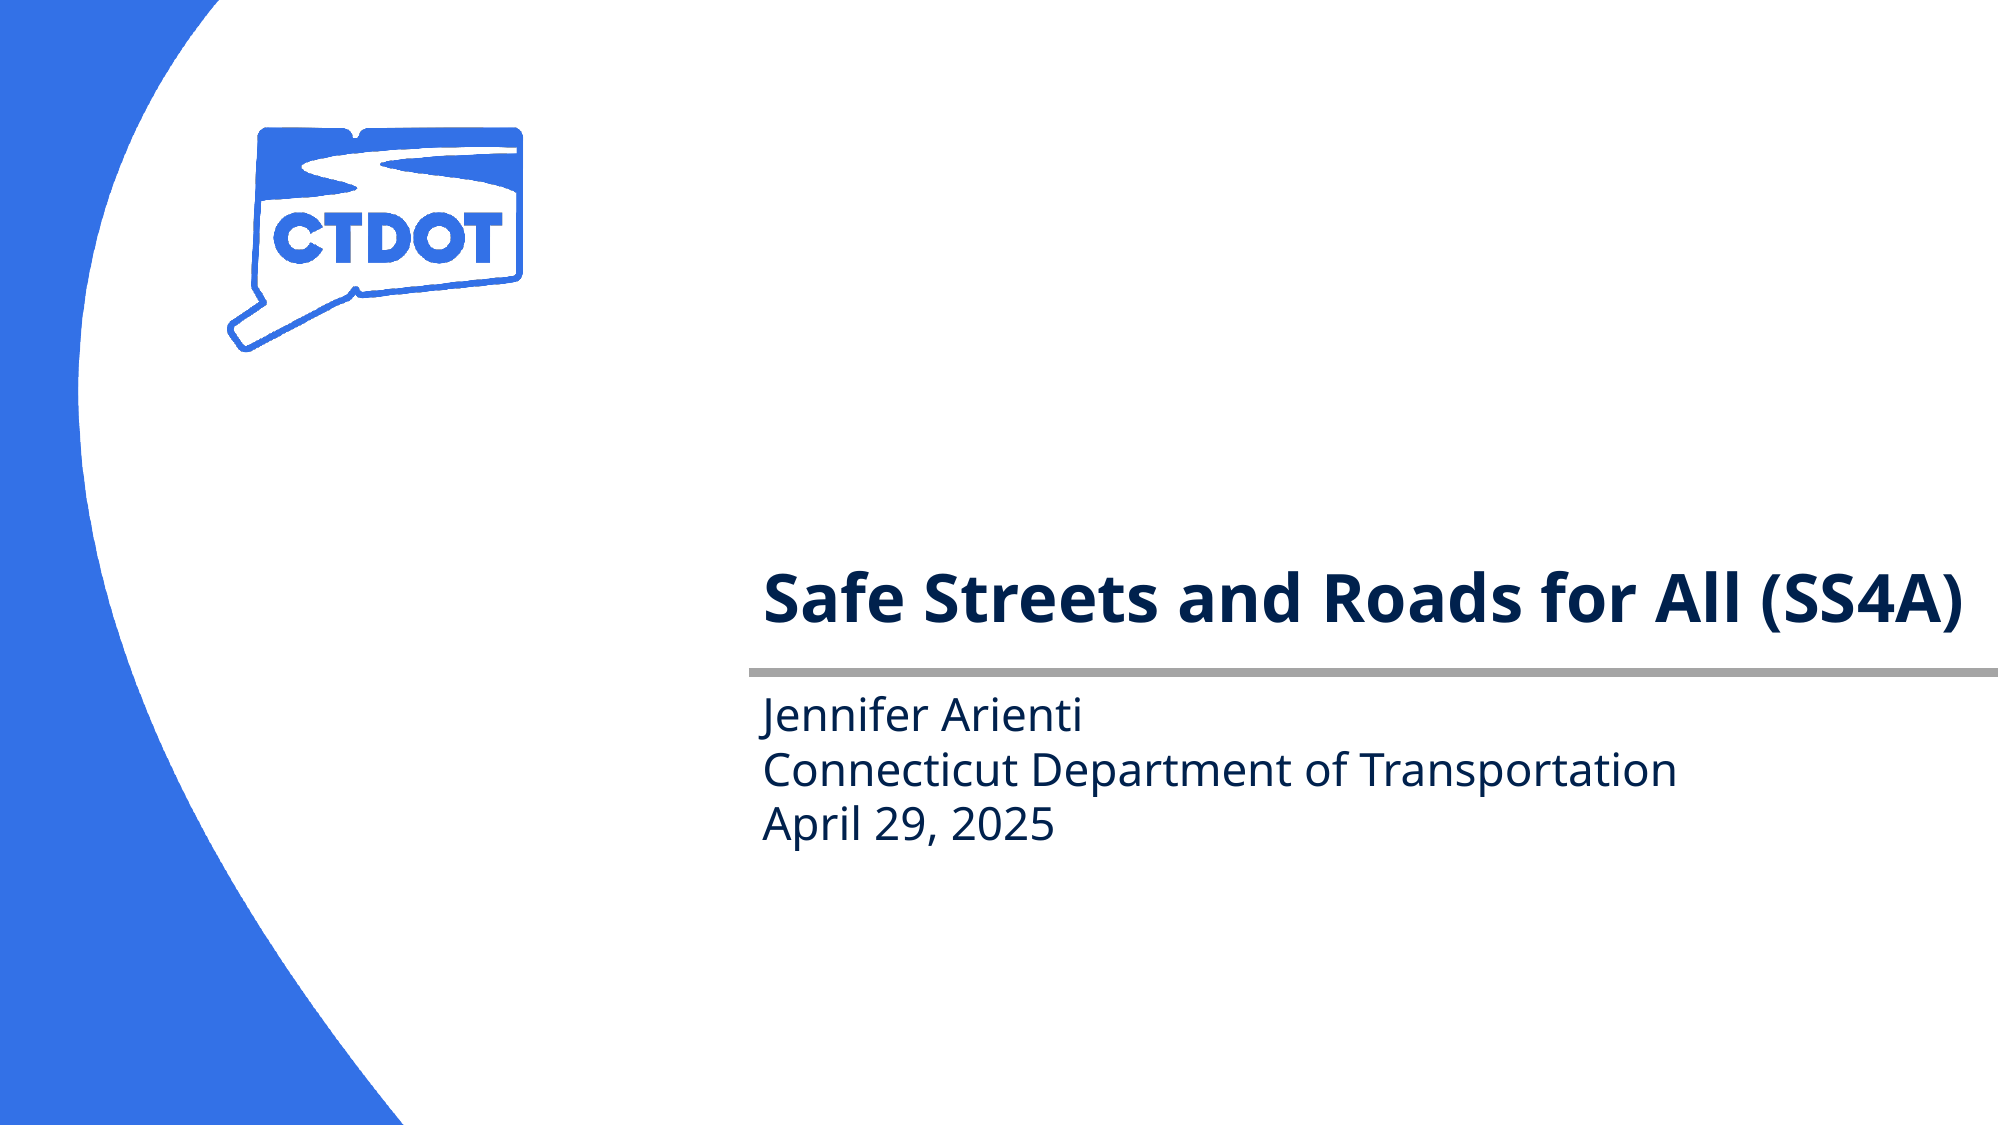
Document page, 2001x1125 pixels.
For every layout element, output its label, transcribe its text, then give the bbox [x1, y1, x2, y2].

text_box Jennifer Arienti Connecticut Department of Transportation April 29, 2025 [747, 676, 1900, 859]
title Safe Streets and Roads for All (SS4A) [748, 482, 1998, 666]
